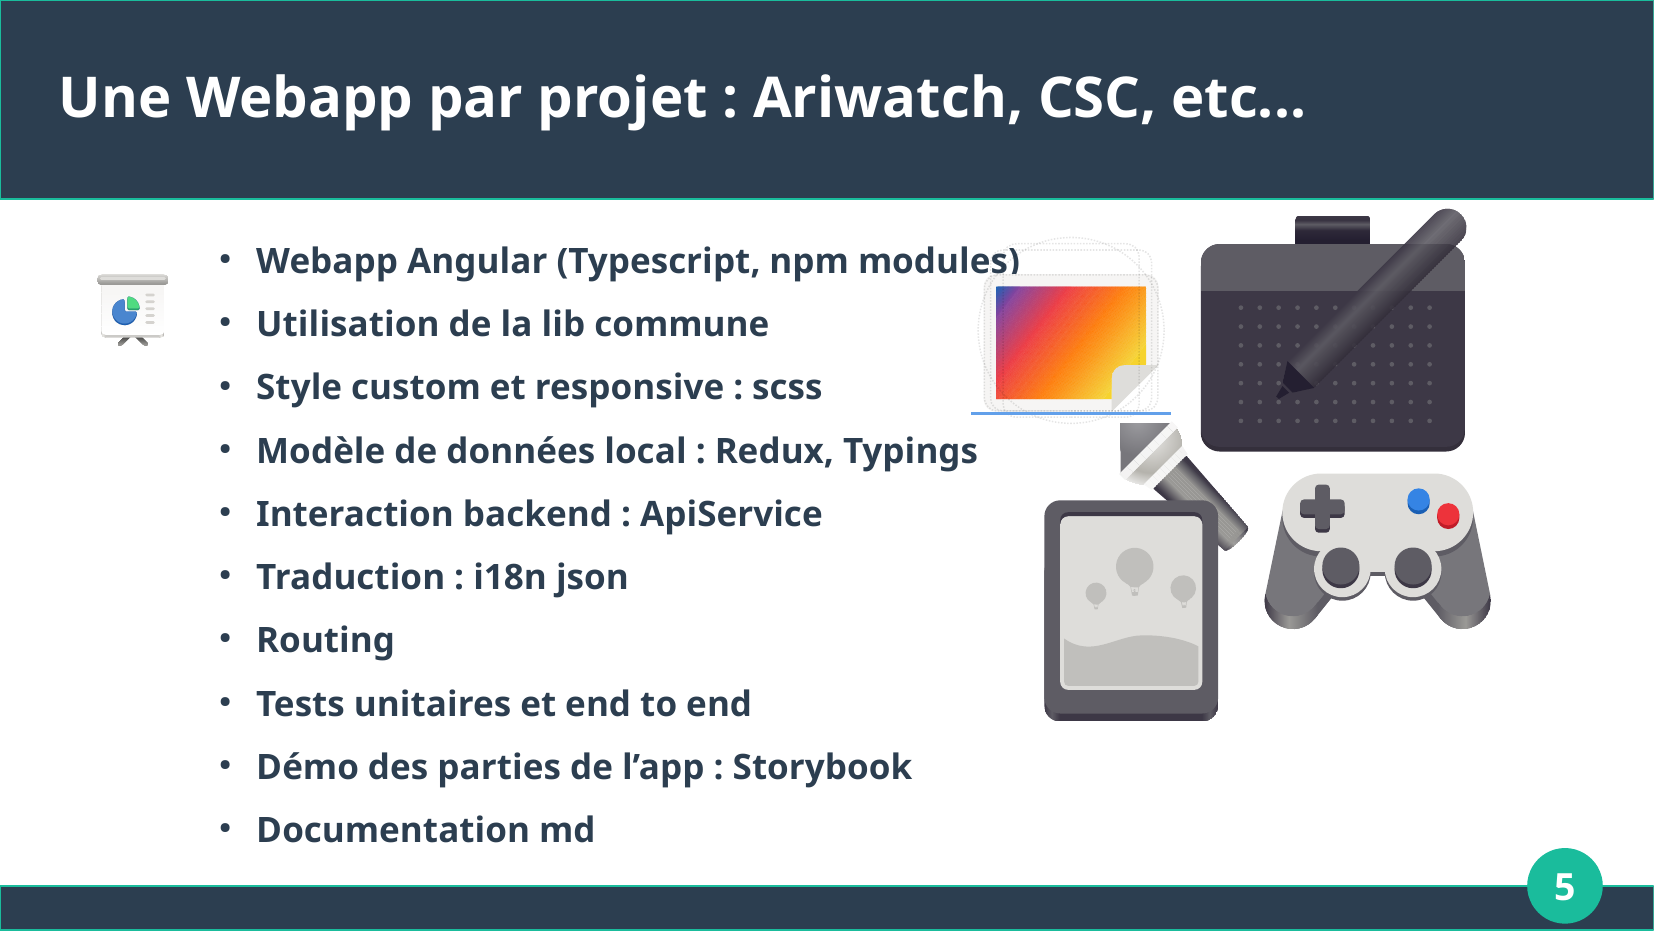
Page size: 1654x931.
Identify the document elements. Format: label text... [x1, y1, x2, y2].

list Webapp Angular (Typescript, npm modules) Utilisation de la lib commune Style custom et responsive : scss Modèle de données local : Redux, Typings Interaction backend : ApiService Traduction : i18n json Routing Tests unitaires et end to end Démo des parties de l’app : Storybook Documentation md [206, 236, 1654, 857]
title Une Webapp par projet : Ariwatch, CSC, etc... [59, 37, 1595, 156]
picture [88, 265, 178, 355]
picture [958, 177, 1498, 739]
